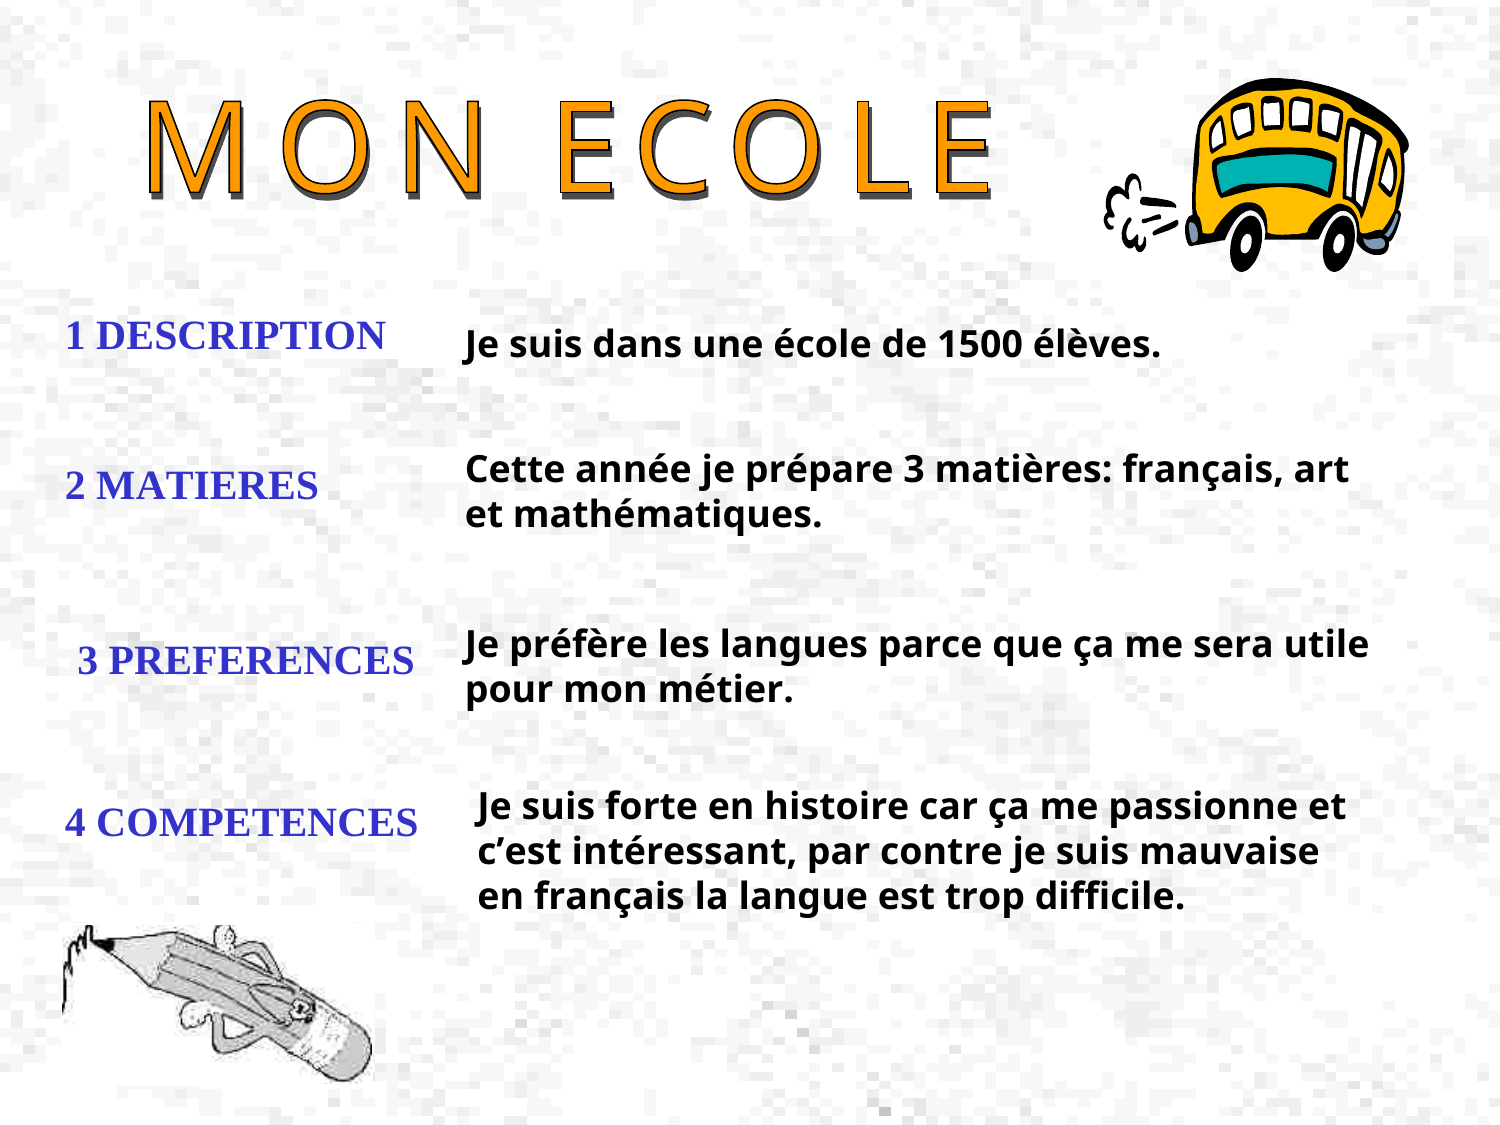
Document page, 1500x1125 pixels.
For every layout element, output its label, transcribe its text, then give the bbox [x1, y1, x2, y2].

text_box MON ECOLE [283, 99, 368, 194]
text_box MON ECOLE [734, 99, 819, 194]
text_box 3 PREFERENCES [62, 624, 450, 691]
text_box Je suis forte en histoire car ça me passionne et c’est intéressant, par contre je suis mauvaise en français la langue est trop difficile. [462, 774, 1388, 926]
text_box MON ECOLE [150, 101, 241, 193]
text_box 2 MATIERES [49, 450, 363, 516]
text_box Je suis dans une école de 1500 élèves. [450, 312, 1188, 373]
text_box MON ECOLE [936, 101, 988, 193]
text_box MON ECOLE [406, 101, 479, 193]
picture [0, 0, 1500, 1125]
text_box Je préfère les langues parce que ça me sera utile pour mon métier. [450, 612, 1438, 718]
text_box MON ECOLE [560, 101, 612, 193]
text_box 4 COMPETENCES [49, 787, 462, 853]
text_box MON ECOLE [640, 100, 709, 194]
text_box Cette année je prépare 3 matières: français, art et mathématiques. [449, 437, 1401, 543]
text_box MON ECOLE [857, 101, 909, 193]
text_box 1 DESCRIPTION [49, 299, 451, 366]
